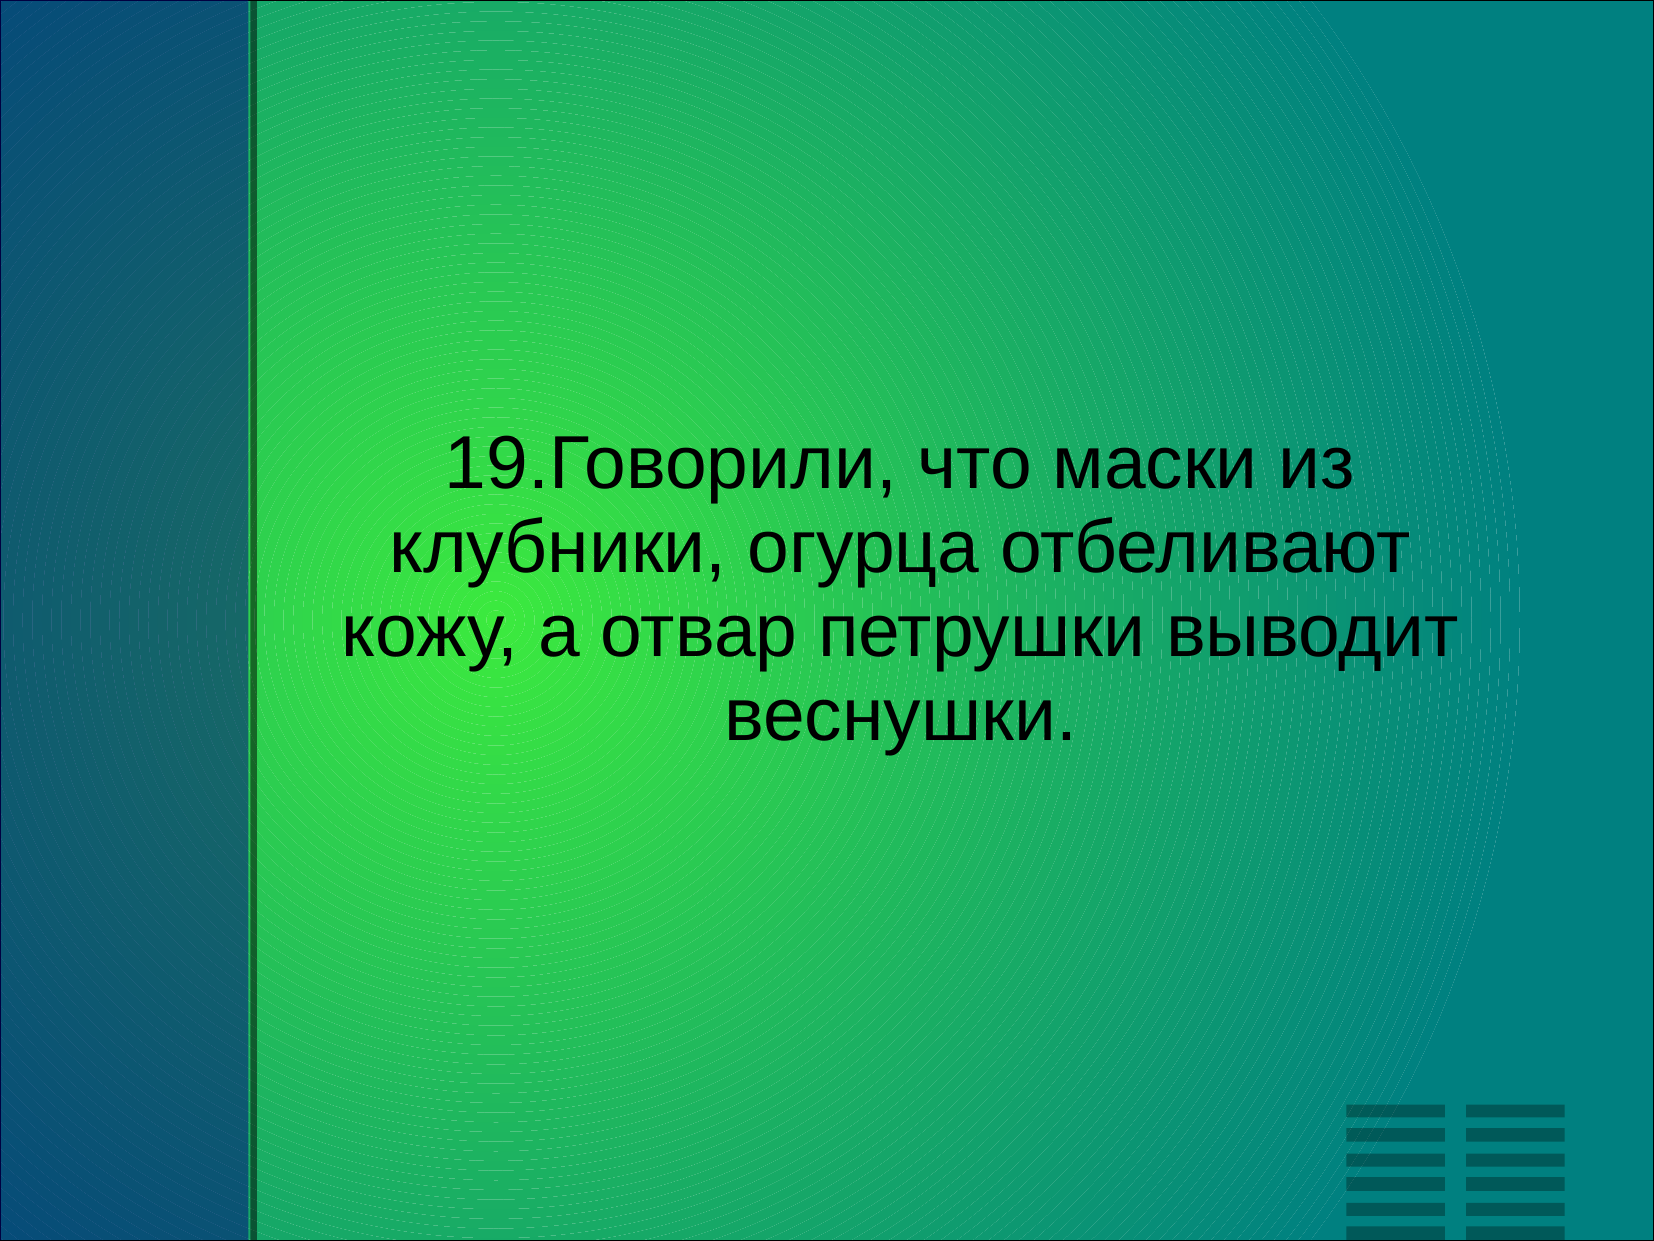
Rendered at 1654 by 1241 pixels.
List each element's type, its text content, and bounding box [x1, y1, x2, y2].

text_box 19.Говорили, что маски из клубники, огурца отбеливают кожу, а отвар петрушки выводит веснушки. [295, 413, 1506, 921]
